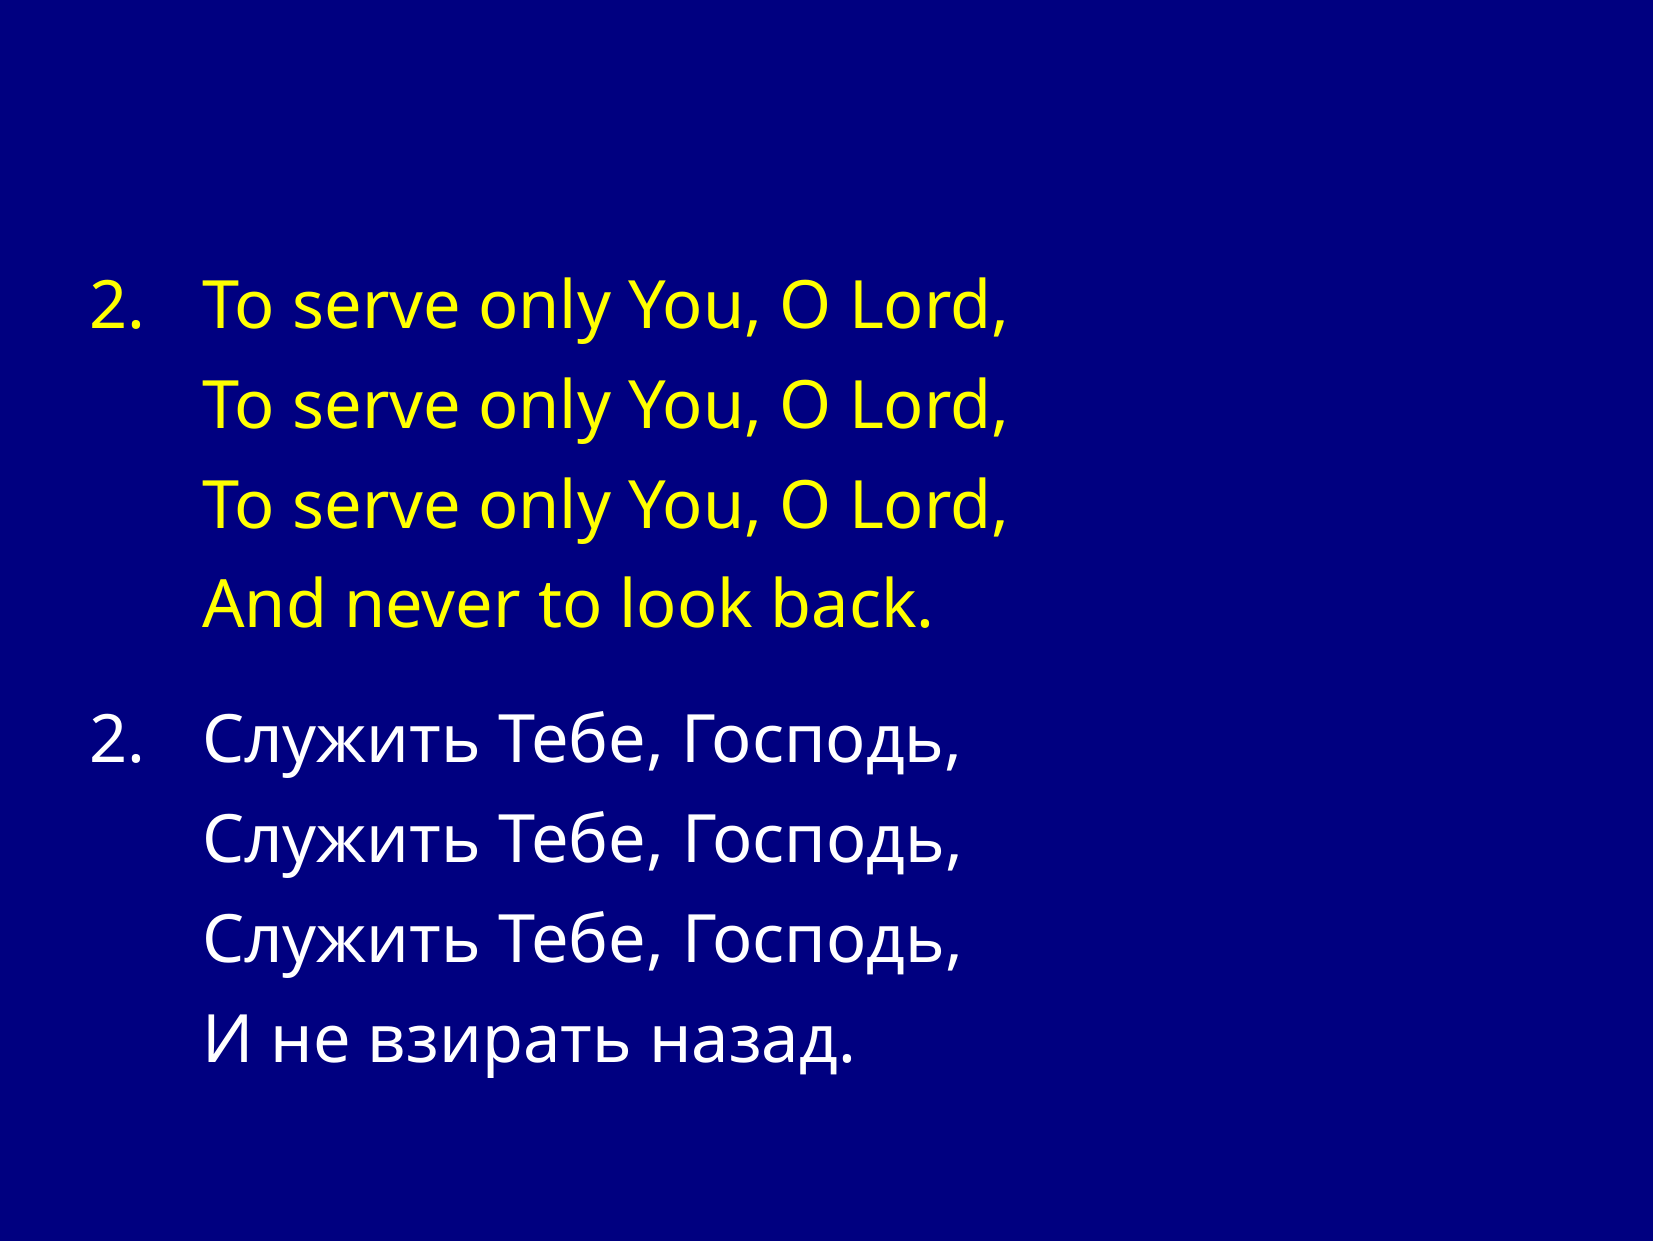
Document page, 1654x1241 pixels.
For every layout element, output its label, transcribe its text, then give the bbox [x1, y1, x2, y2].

text_box 2. Служить Тебе, Господь, Служить Тебе, Господь, Служить Тебе, Господь, И не взирать назад. [75, 675, 1576, 1163]
text_box 2. To serve only You, O Lord, To serve only You, O Lord, To serve only You, O Lord, And never to look back. [75, 150, 1576, 638]
